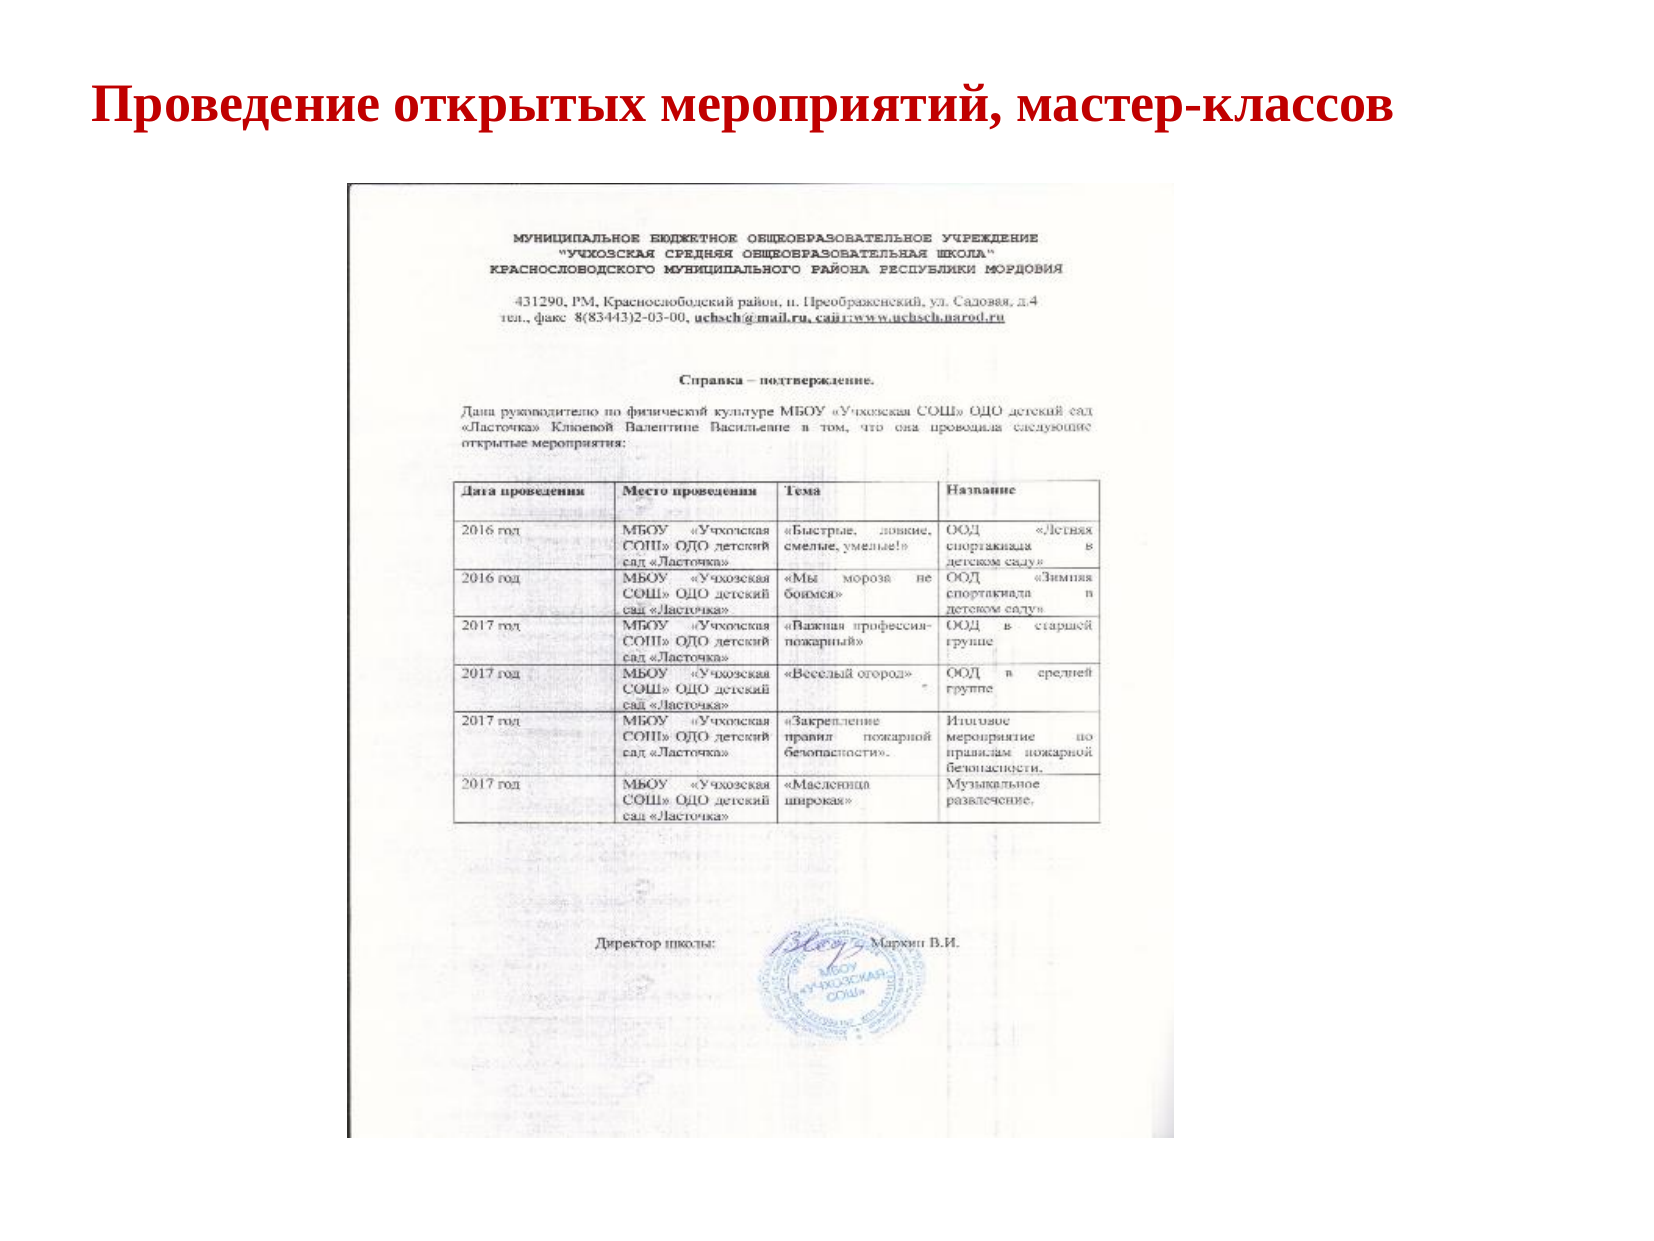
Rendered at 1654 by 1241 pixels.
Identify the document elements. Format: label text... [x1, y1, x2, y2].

picture [347, 183, 1174, 1138]
title Проведение открытых мероприятий, мастер-классов [0, 0, 1489, 208]
